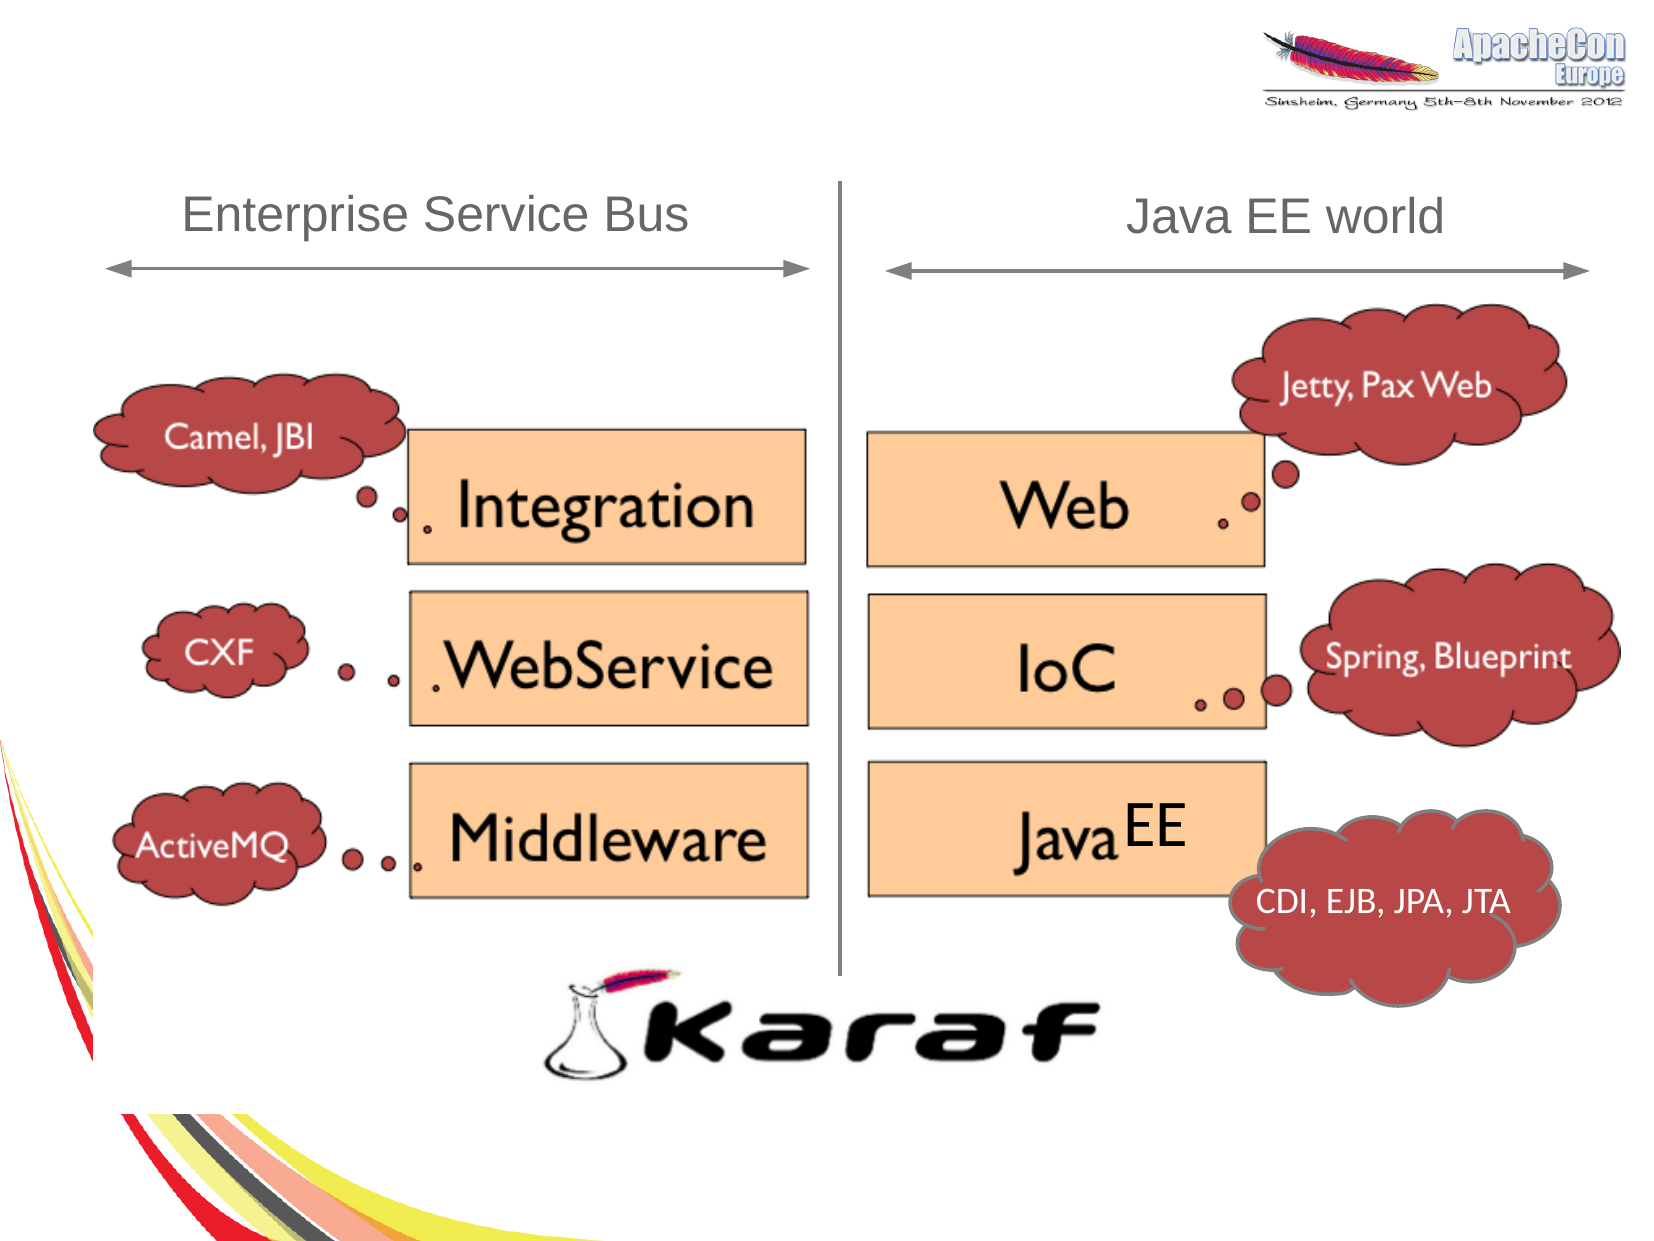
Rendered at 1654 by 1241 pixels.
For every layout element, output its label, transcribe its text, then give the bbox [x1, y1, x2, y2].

picture [0, 0, 1654, 1241]
text_box Java EE world [1111, 180, 1461, 252]
text_box Enterprise Service Bus [166, 178, 706, 250]
text_box CDI, EJB, JPA, JTA [1230, 810, 1561, 1007]
text_box EE [1108, 788, 1204, 886]
